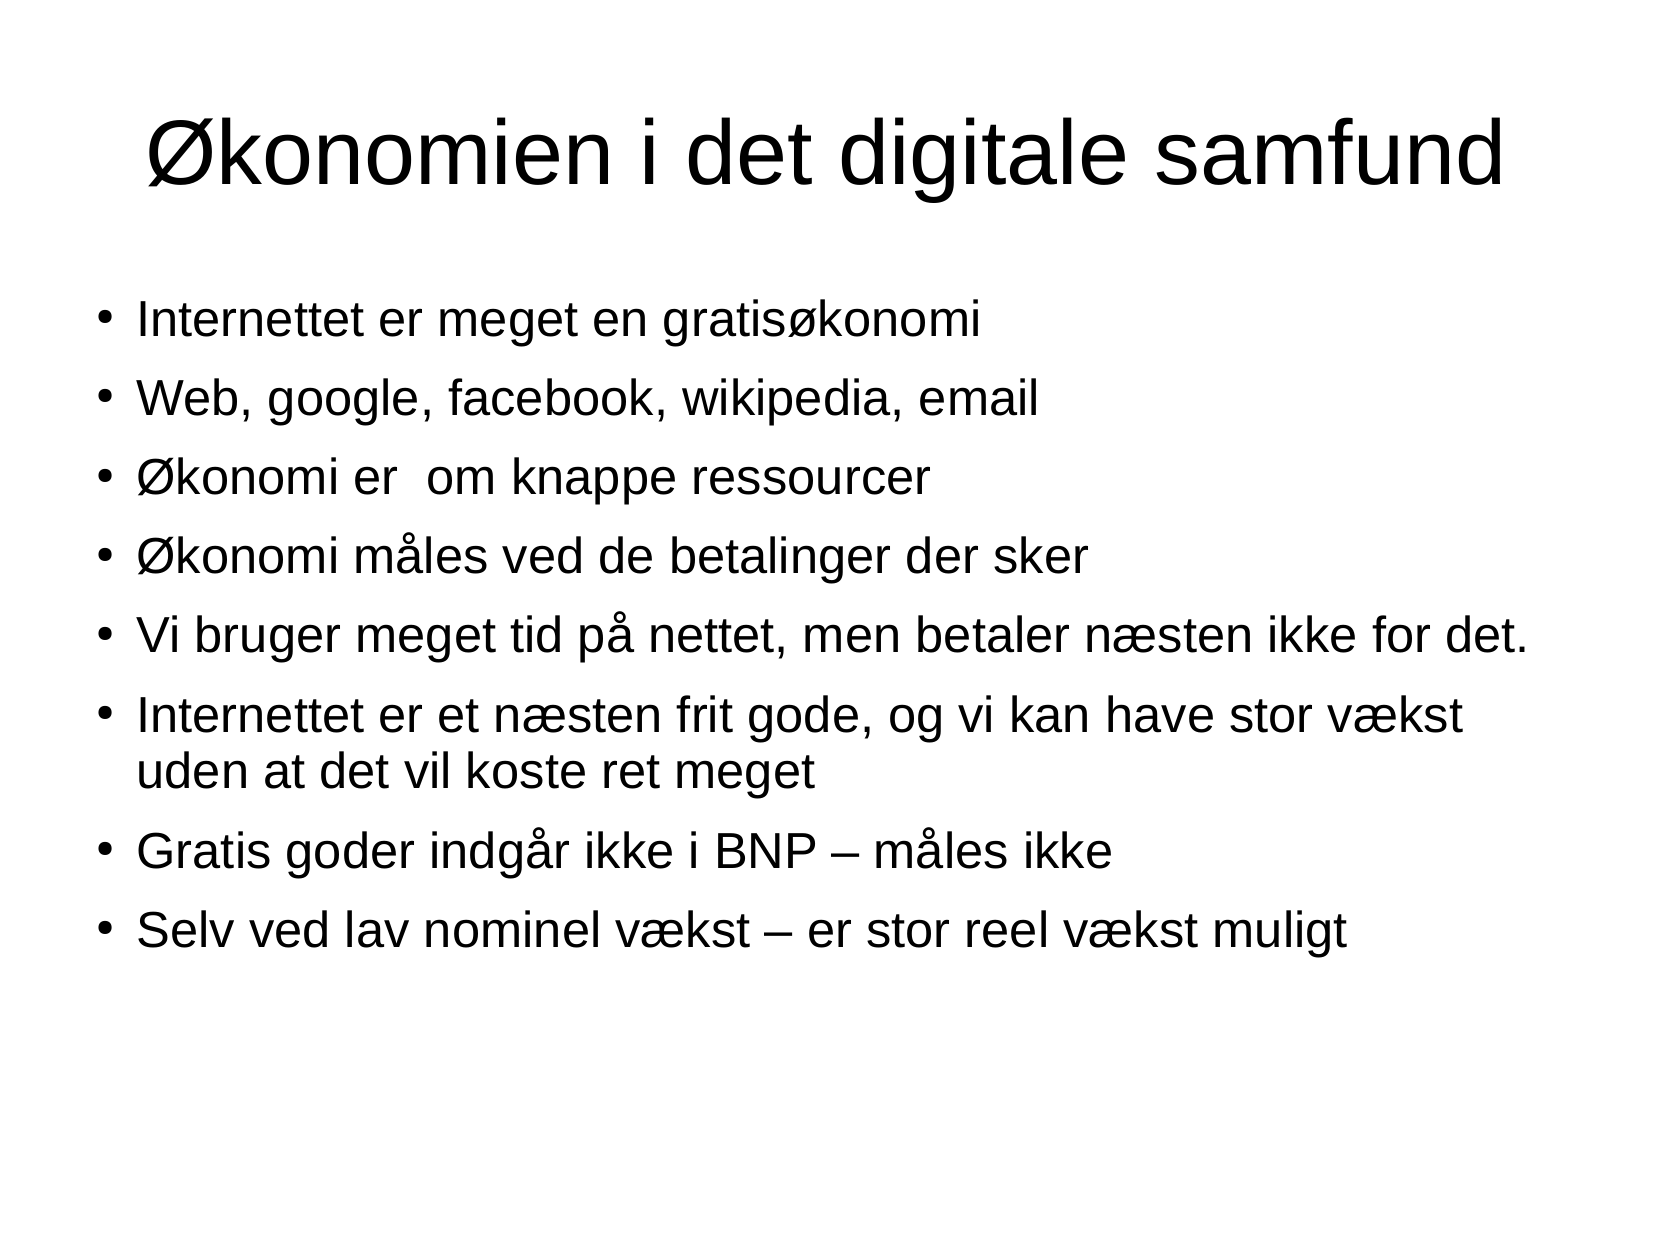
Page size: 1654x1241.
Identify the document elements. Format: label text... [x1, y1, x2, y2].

title Økonomien i det digitale samfund [82, 49, 1571, 257]
list Internettet er meget en gratisøkonomi Web, google, facebook, wikipedia, email Økonomi er om knappe ressourcer Økonomi måles ved de betalinger der sker Vi bruger meget tid på nettet, men betaler næsten ikke for det. Internettet er et næsten frit gode, og vi kan have stor vækst uden at det vil koste ret meget Gratis goder indgår ikke i BNP – måles ikke Selv ved lav nominel vækst – er stor reel vækst muligt [82, 290, 1538, 1010]
